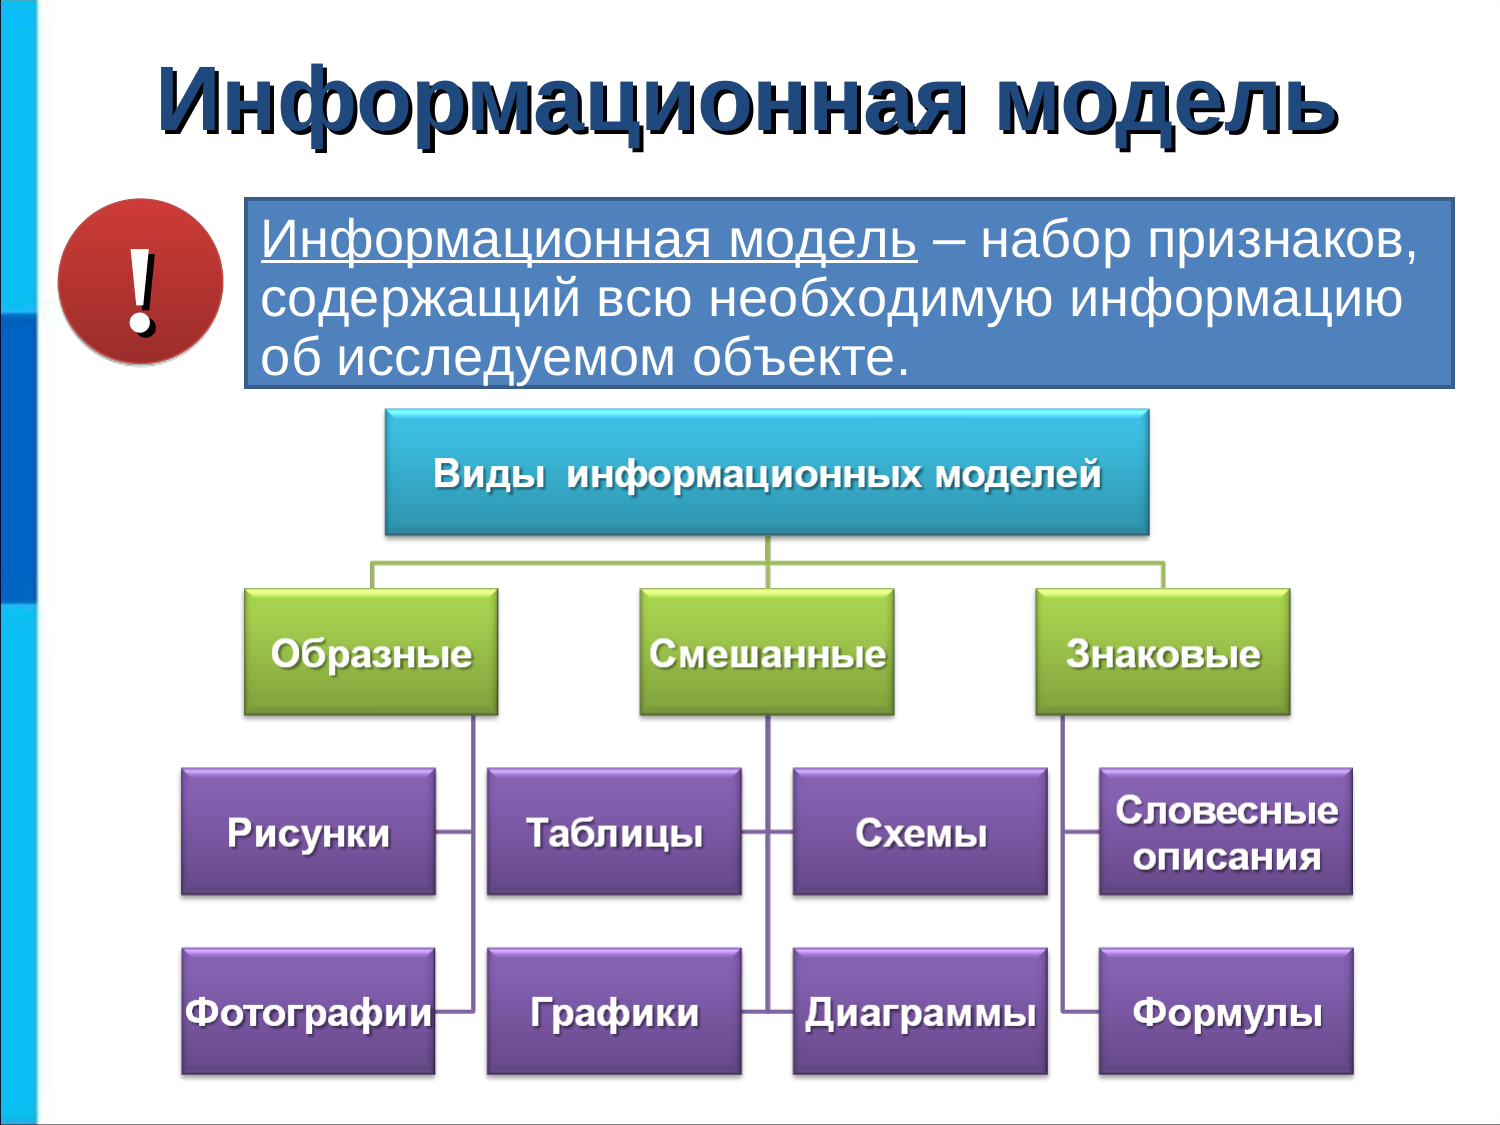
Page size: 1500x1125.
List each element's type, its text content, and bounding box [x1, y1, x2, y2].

text_box Информационная модель – набор признаков, содержащий всю необходимую информацию об исследуемом объекте. [246, 199, 1454, 387]
title Информационная модель [140, 0, 1372, 188]
picture [0, 0, 1500, 1125]
text_box ! [58, 199, 223, 364]
